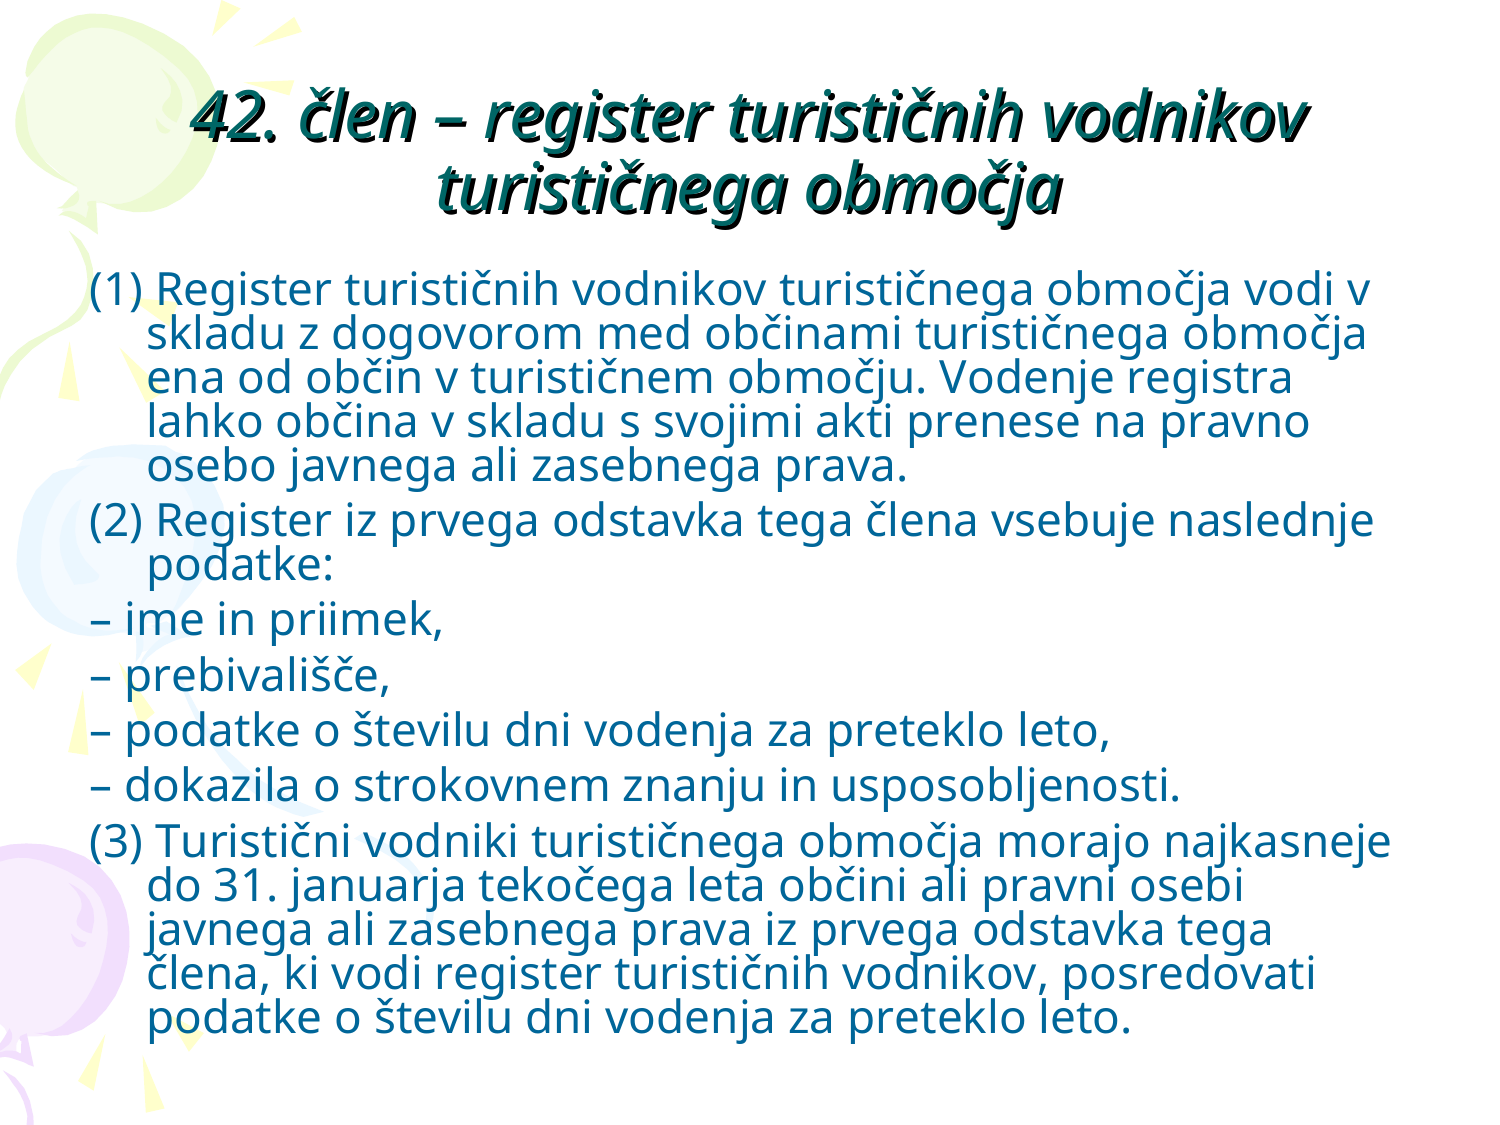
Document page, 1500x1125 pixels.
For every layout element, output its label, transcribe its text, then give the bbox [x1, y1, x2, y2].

list (1) Register turističnih vodnikov turističnega območja vodi v skladu z dogovorom med občinami turističnega območja ena od občin v turističnem območju. Vodenje registra lahko občina v skladu s svojimi akti prenese na pravno osebo javnega ali zasebnega prava. (2) Register iz prvega odstavka tega člena vsebuje naslednje podatke: – ime in priimek, – prebivališče, – podatke o številu dni vodenja za preteklo leto, – dokazila o strokovnem znanju in usposobljenosti. (3) Turistični vodniki turističnega območja morajo najkasneje do 31. januarja tekočega leta občini ali pravni osebi javnega ali zasebnega prava iz prvega odstavka tega člena, ki vodi register turističnih vodnikov, posredovati podatke o številu dni vodenja za preteklo leto. [75, 262, 1426, 994]
title 42. člen – register turističnih vodnikov turističnega območja [72, 16, 1426, 233]
